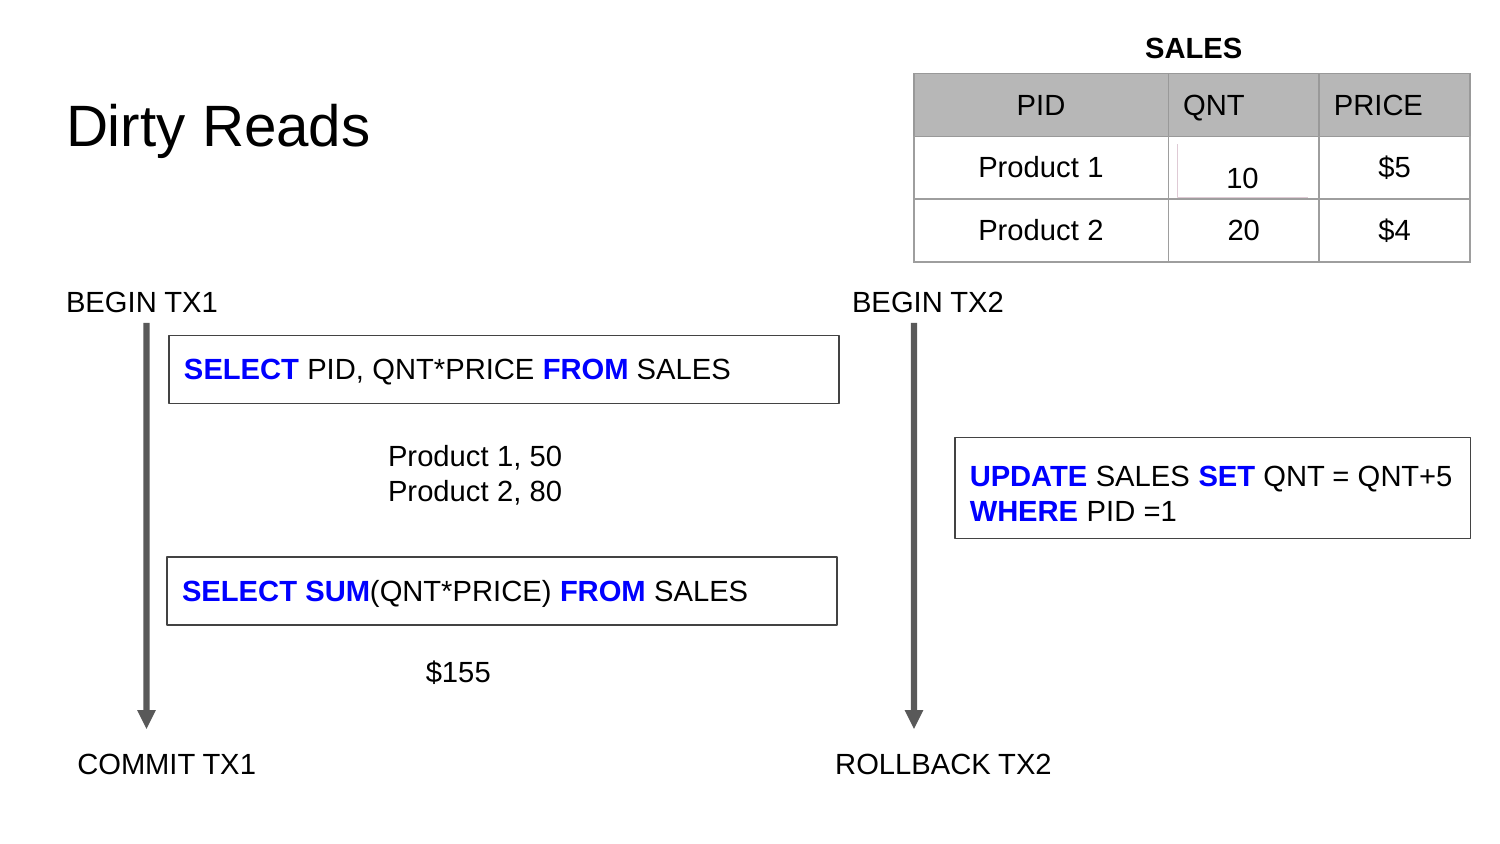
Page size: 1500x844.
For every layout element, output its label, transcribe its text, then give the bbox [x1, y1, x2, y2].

text_box ROLLBACK TX2 [820, 730, 1085, 784]
text_box BEGIN TX2 [837, 267, 1021, 322]
text_box $155 [410, 638, 542, 707]
text_box UPDATE SALES SET QNT = QNT+5 WHERE PID =1 [954, 437, 1471, 539]
text_box BEGIN TX1 [51, 267, 235, 322]
text_box 10 [1177, 144, 1308, 198]
text_box COMMIT TX1 [62, 730, 280, 784]
table_cell Product 1 [915, 137, 1168, 198]
table_cell $4 [1320, 200, 1469, 261]
text_box SALES [1130, 13, 1280, 68]
table_header QNT [1169, 74, 1318, 136]
table_header PID [915, 74, 1168, 136]
table_cell Product 2 [915, 200, 1168, 261]
text_box Product 1, 50 Product 2, 80 [373, 421, 579, 491]
text_box SELECT SUM(QNT*PRICE) FROM SALES [167, 557, 837, 626]
table_header PRICE [1320, 74, 1469, 136]
table_cell 10 [1169, 137, 1318, 198]
text_box SELECT PID, QNT*PRICE FROM SALES [168, 335, 839, 404]
table_cell 20 [1169, 200, 1318, 261]
table_cell $5 [1320, 137, 1469, 198]
title Dirty Reads [51, 72, 411, 167]
